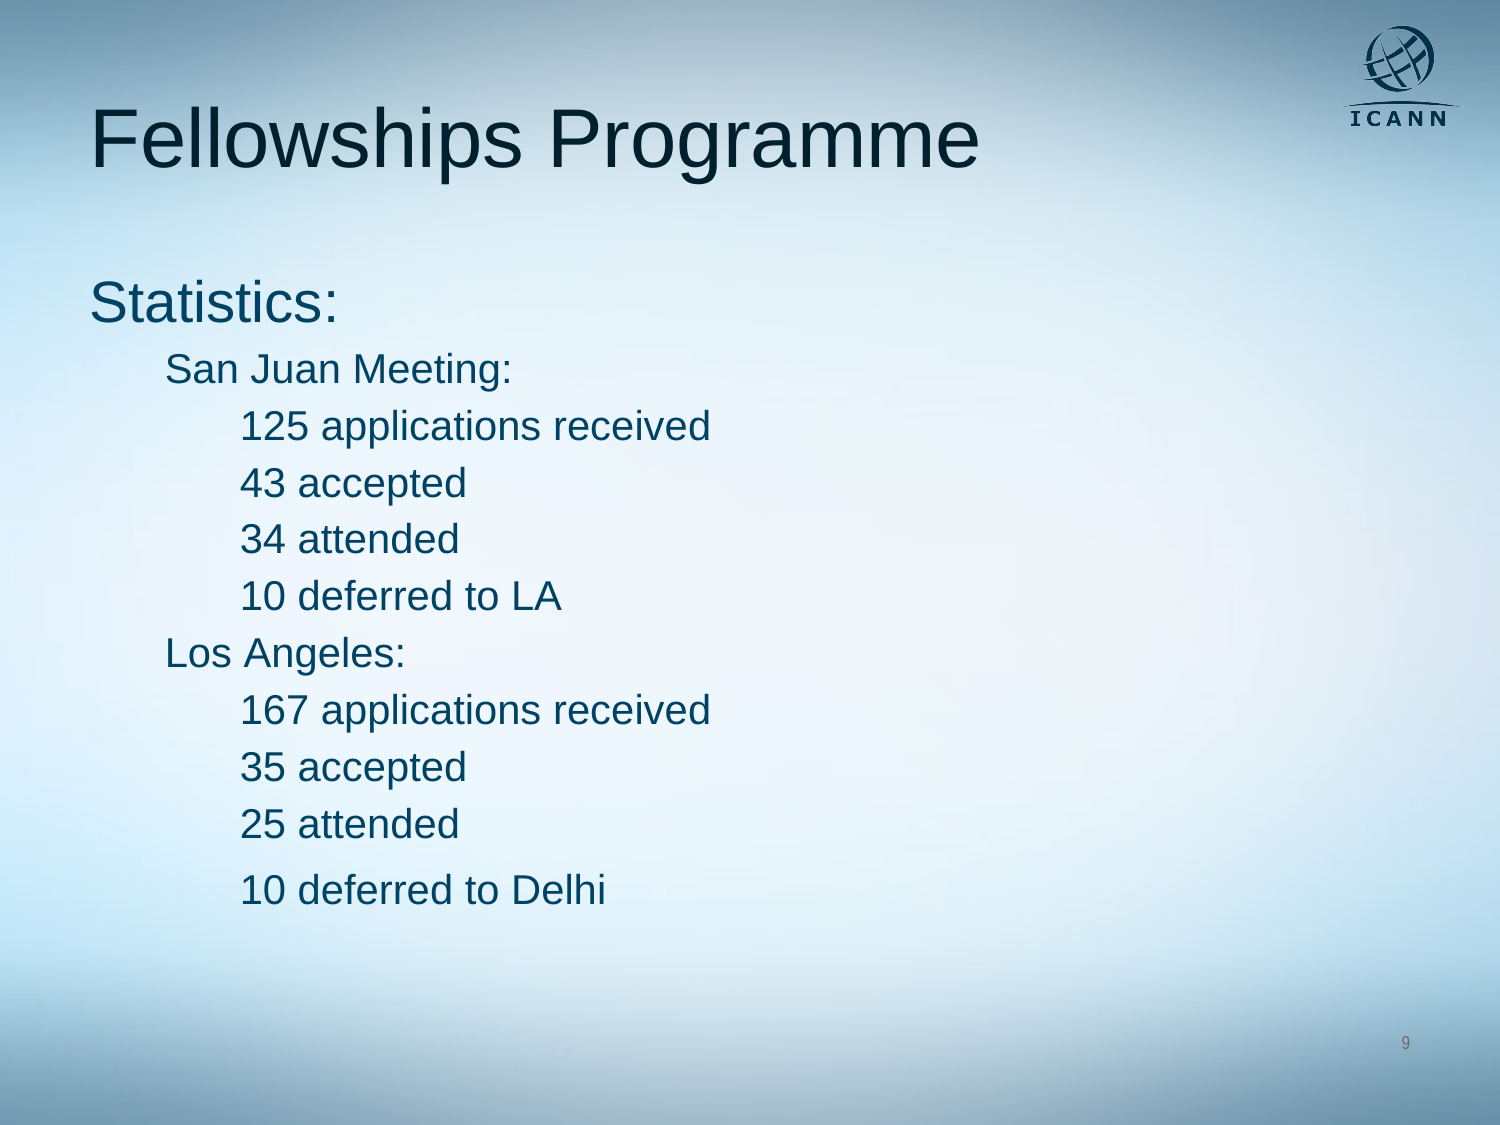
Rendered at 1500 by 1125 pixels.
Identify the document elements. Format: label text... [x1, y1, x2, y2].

list Statistics: San Juan Meeting: 125 applications received 43 accepted 34 attended 10 deferred to LA Los Angeles: 167 applications received 35 accepted 25 attended 10 deferred to Delhi [75, 262, 1426, 1061]
title Fellowships Programme [75, 45, 1426, 233]
picture [0, 0, 1500, 1125]
